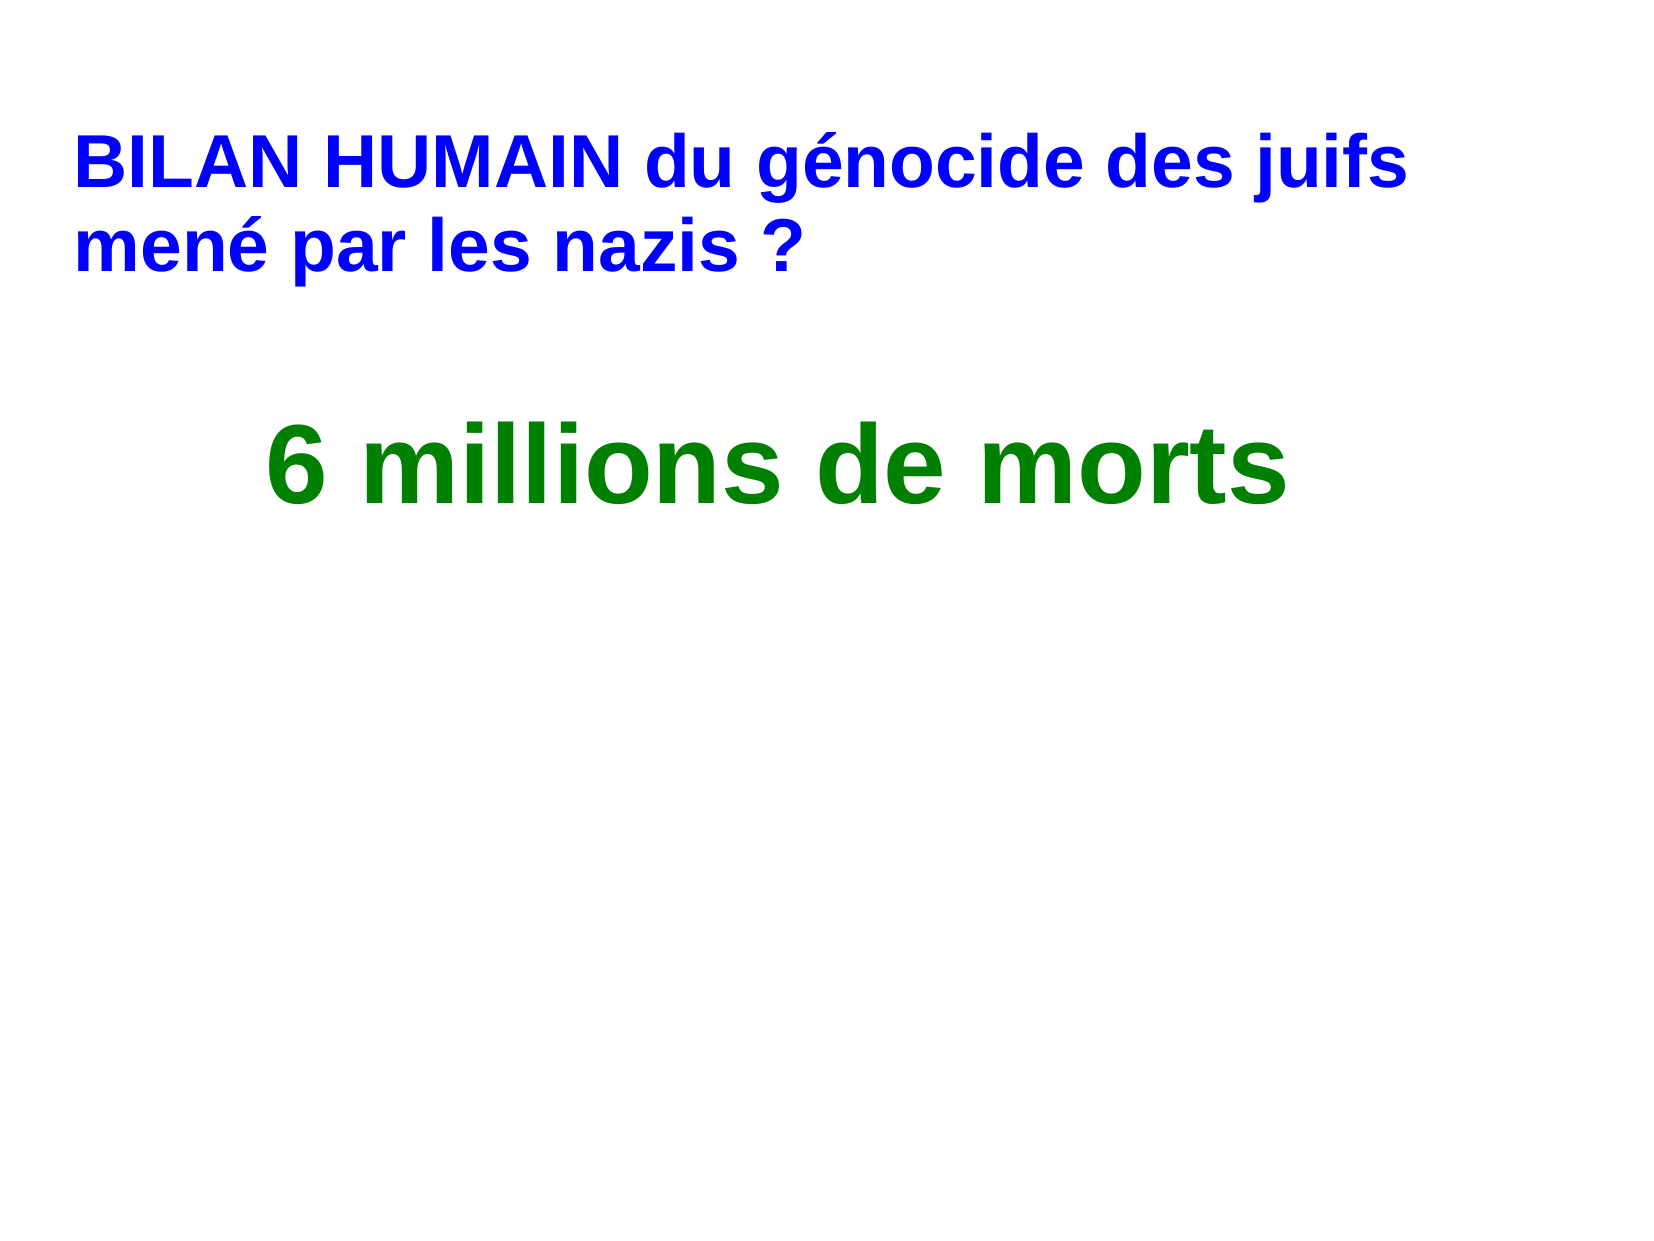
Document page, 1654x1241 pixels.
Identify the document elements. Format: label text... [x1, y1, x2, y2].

title 6 millions de morts [265, 339, 1388, 591]
text_box BILAN HUMAIN du génocide des juifs mené par les nazis ? [59, 112, 1565, 296]
